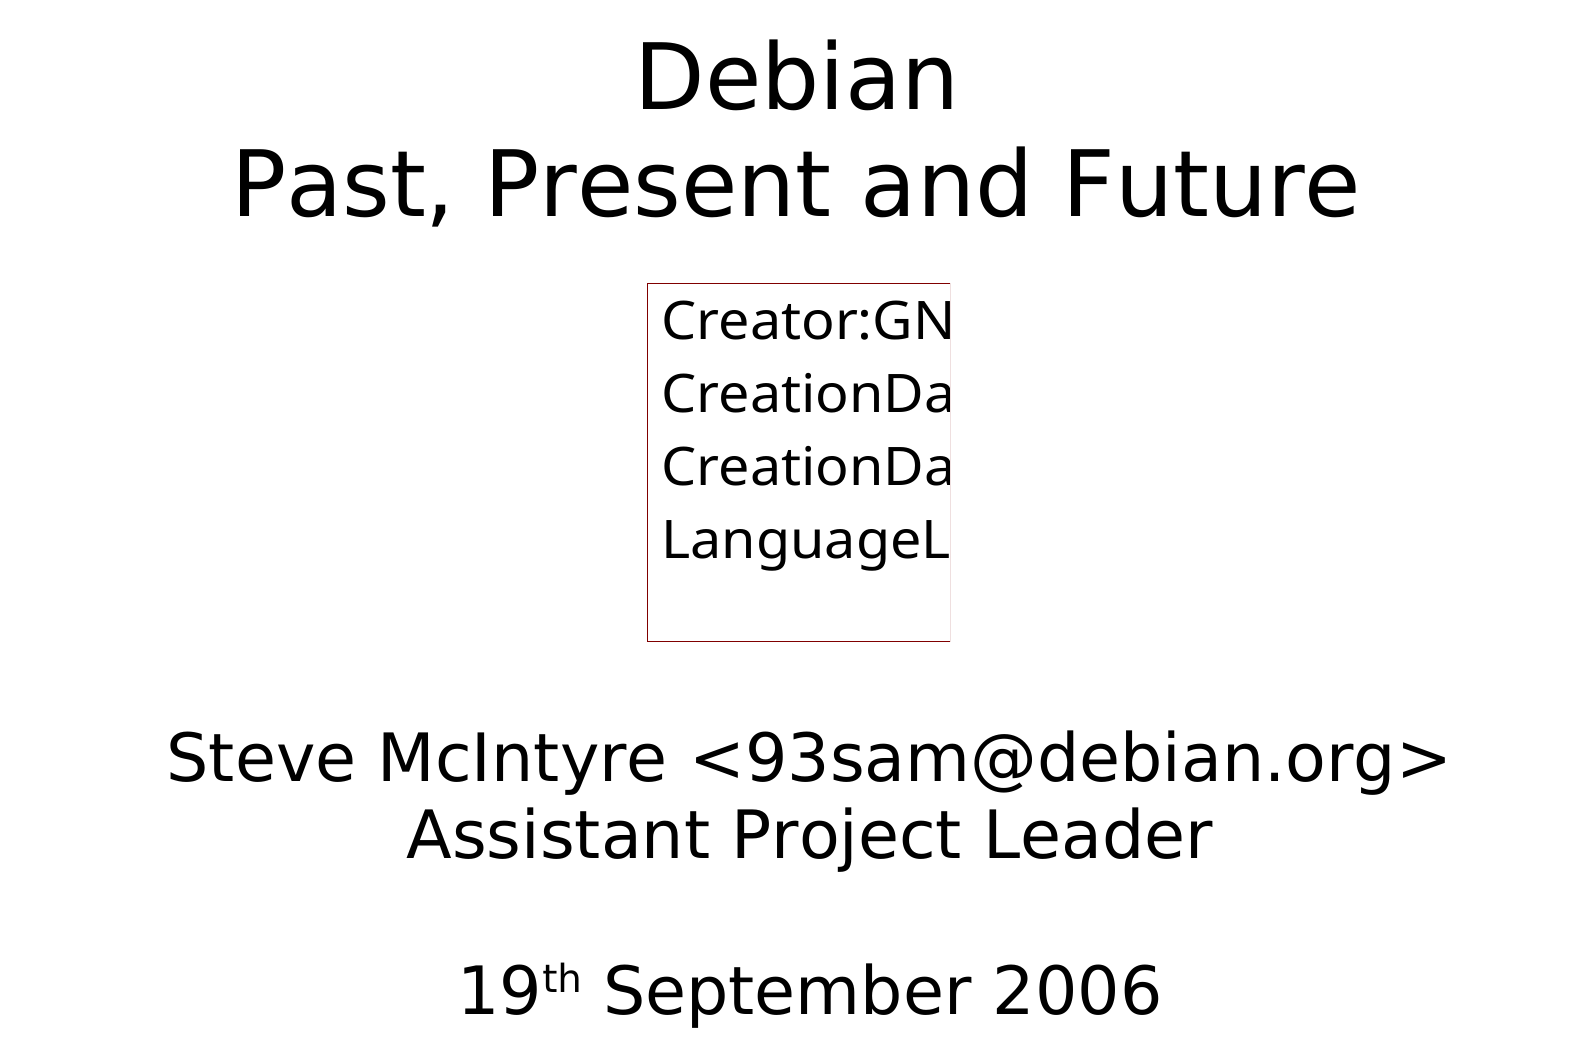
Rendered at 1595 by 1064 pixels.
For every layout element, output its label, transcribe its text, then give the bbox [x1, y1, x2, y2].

subtitle Steve McIntyre <93sam@debian.org> Assistant Project Leader 19th September 2006 [75, 624, 1510, 1064]
title Debian Past, Present and Future [79, 24, 1515, 239]
picture [643, 280, 951, 642]
